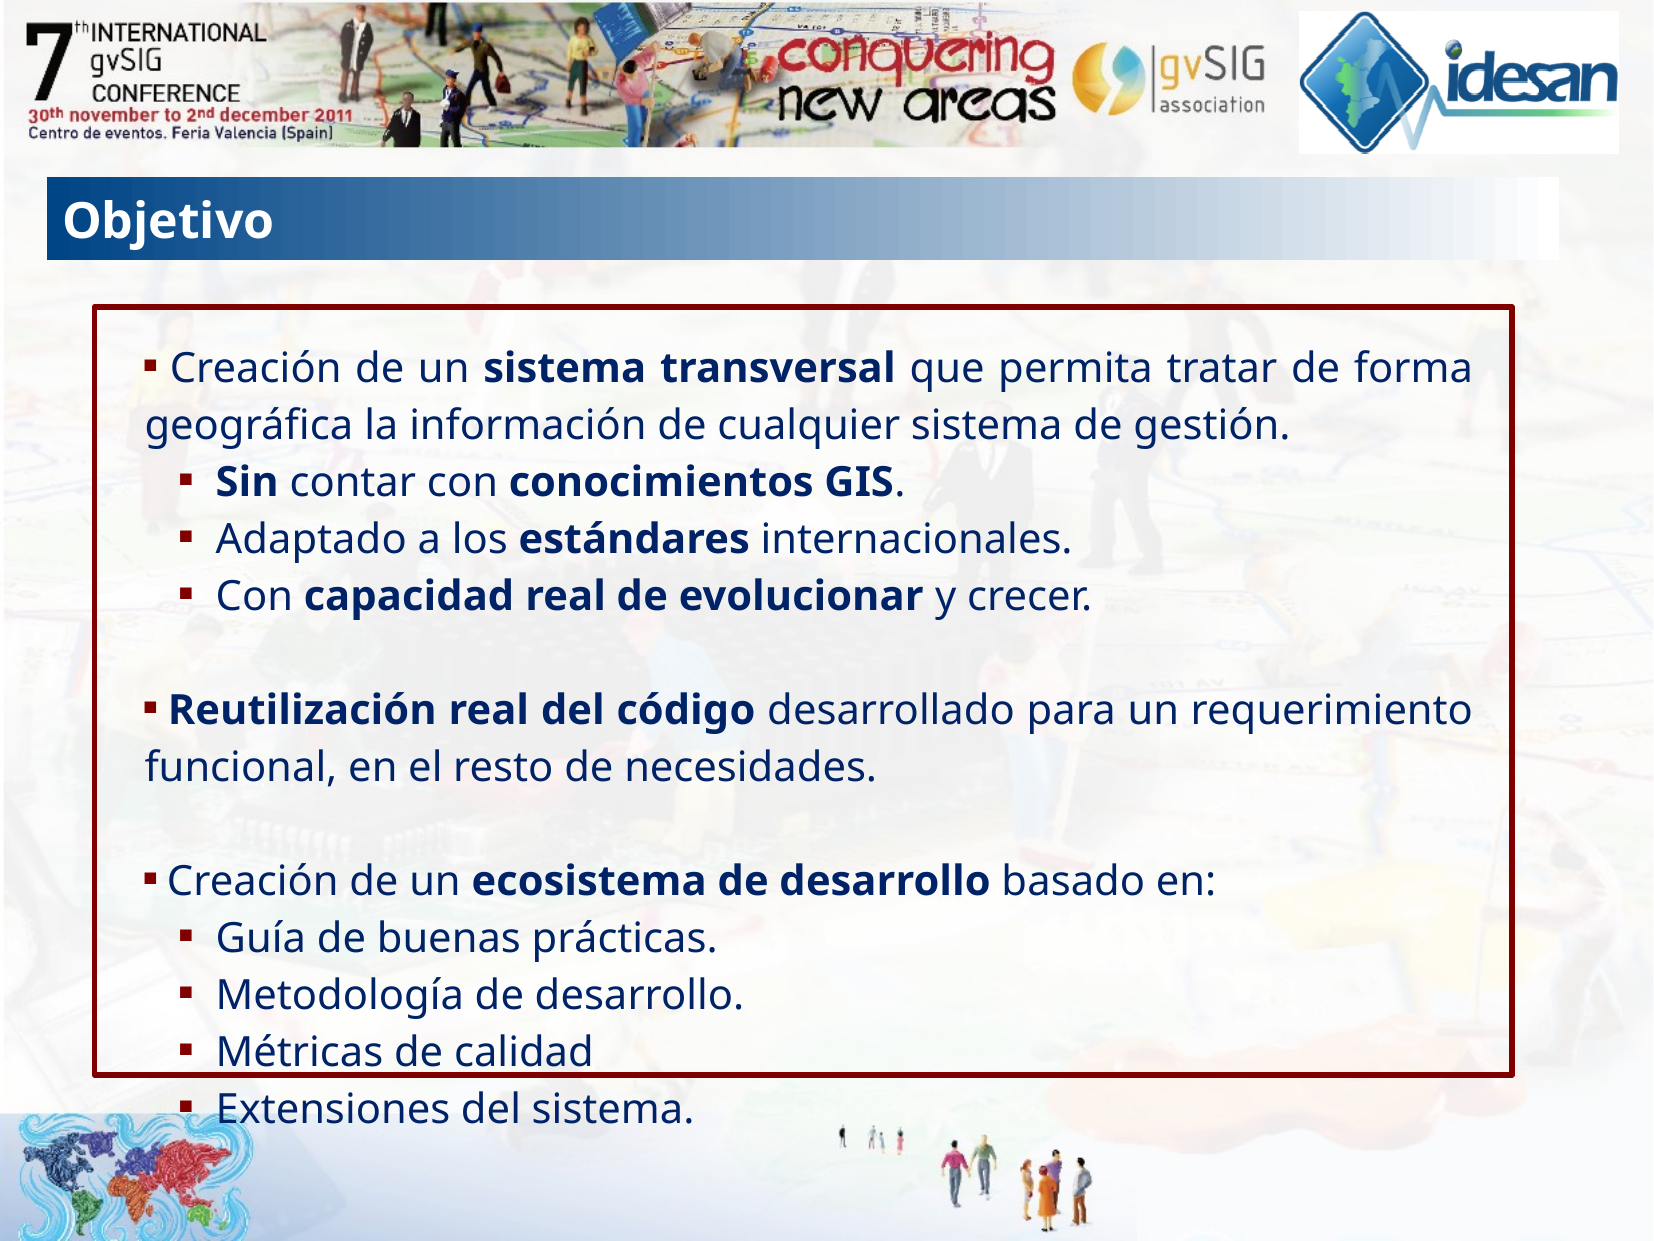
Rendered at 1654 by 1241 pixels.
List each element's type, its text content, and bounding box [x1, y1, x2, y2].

text_box Objetivo [47, 177, 1560, 251]
text_box Creación de un sistema transversal que permita tratar de forma geográfica la información de cualquier sistema de gestión. Sin contar con conocimientos GIS. Adaptado a los estándares internacionales. Con capacidad real de evolucionar y crecer. Reutilización real del código desarrollado para un requerimiento funcional, en el resto de necesidades. Creación de un ecosistema de desarrollo basado en: Guía de buenas prácticas. Metodología de desarrollo. Métricas de calidad Extensiones del sistema. [129, 330, 1489, 1073]
picture [0, 0, 1654, 1241]
